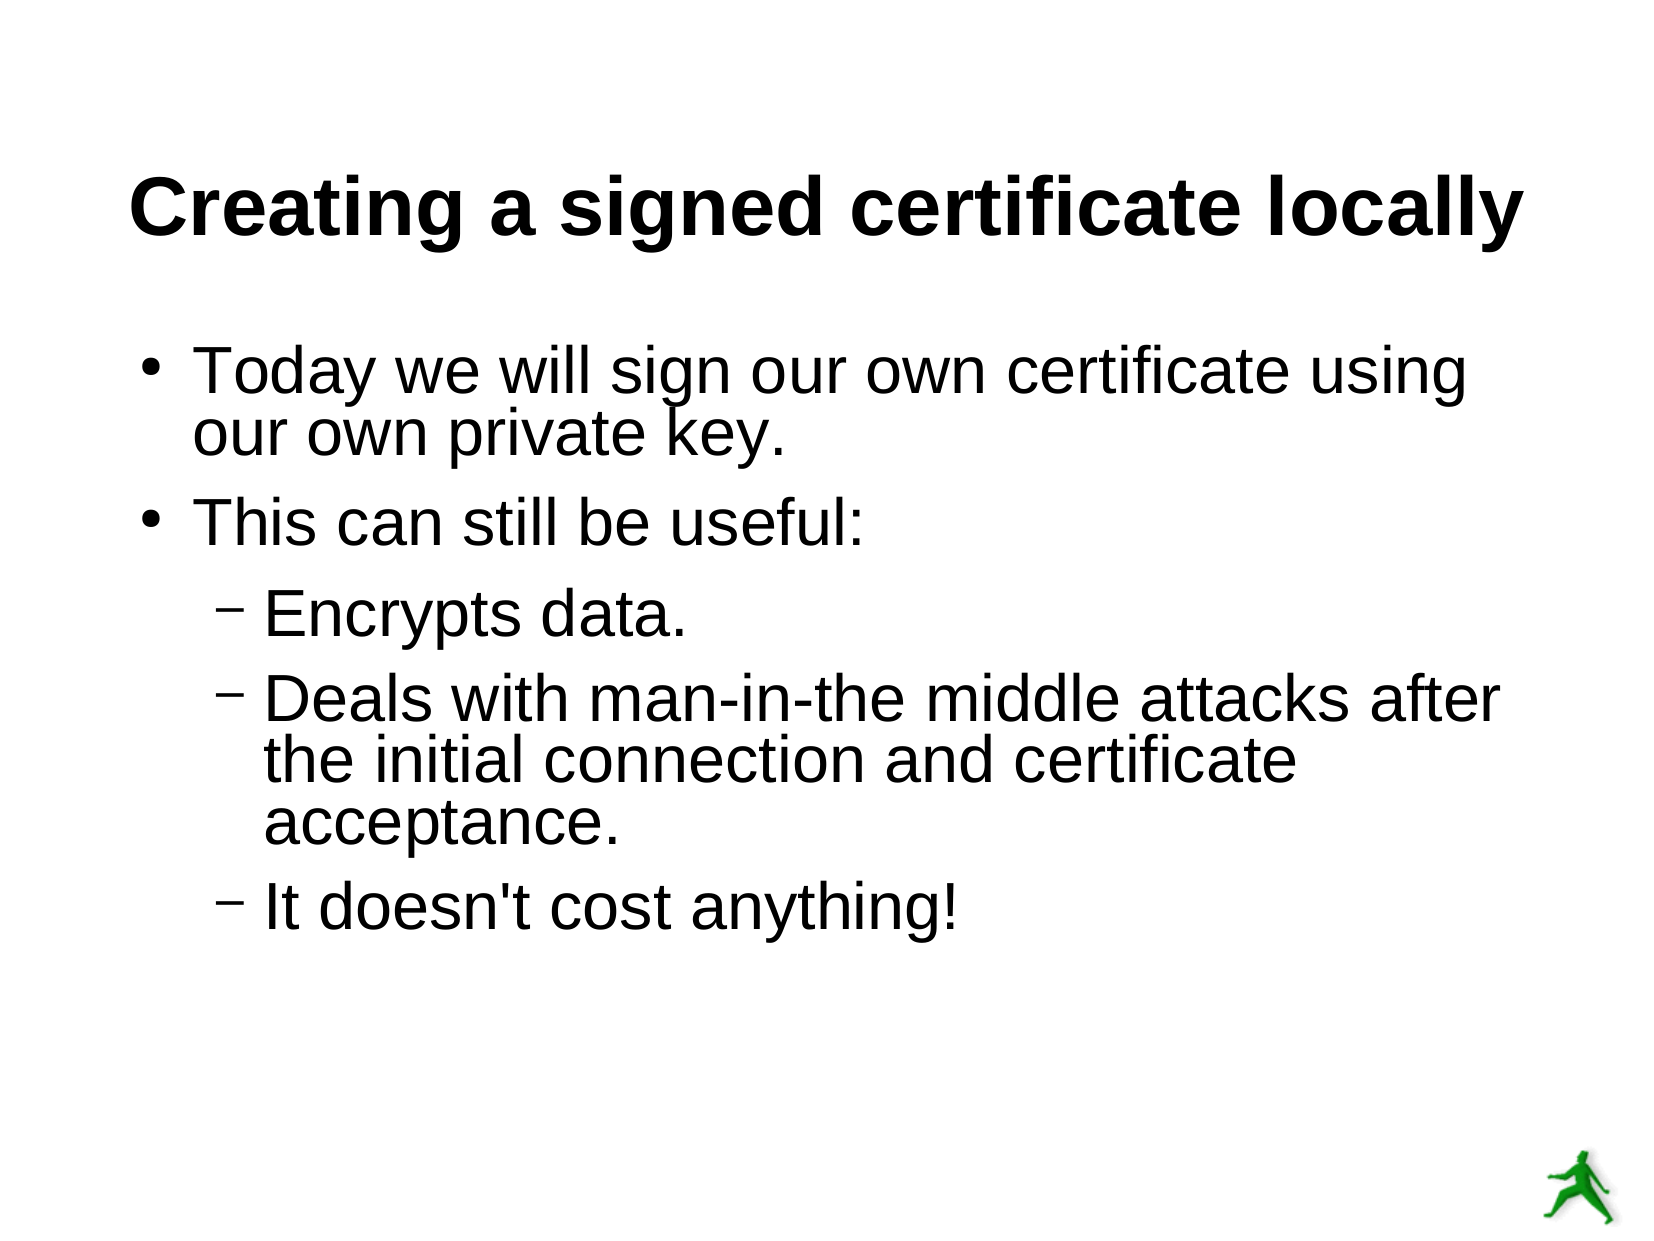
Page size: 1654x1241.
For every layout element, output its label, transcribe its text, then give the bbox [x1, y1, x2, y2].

picture [1541, 1135, 1634, 1227]
list Today we will sign our own certificate using our own private key. This can still be useful: Encrypts data. Deals with man-in-the middle attacks after the initial connection and certificate acceptance. It doesn't cost anything! [121, 344, 1577, 1199]
title Creating a signed certificate locally [121, 102, 1534, 311]
